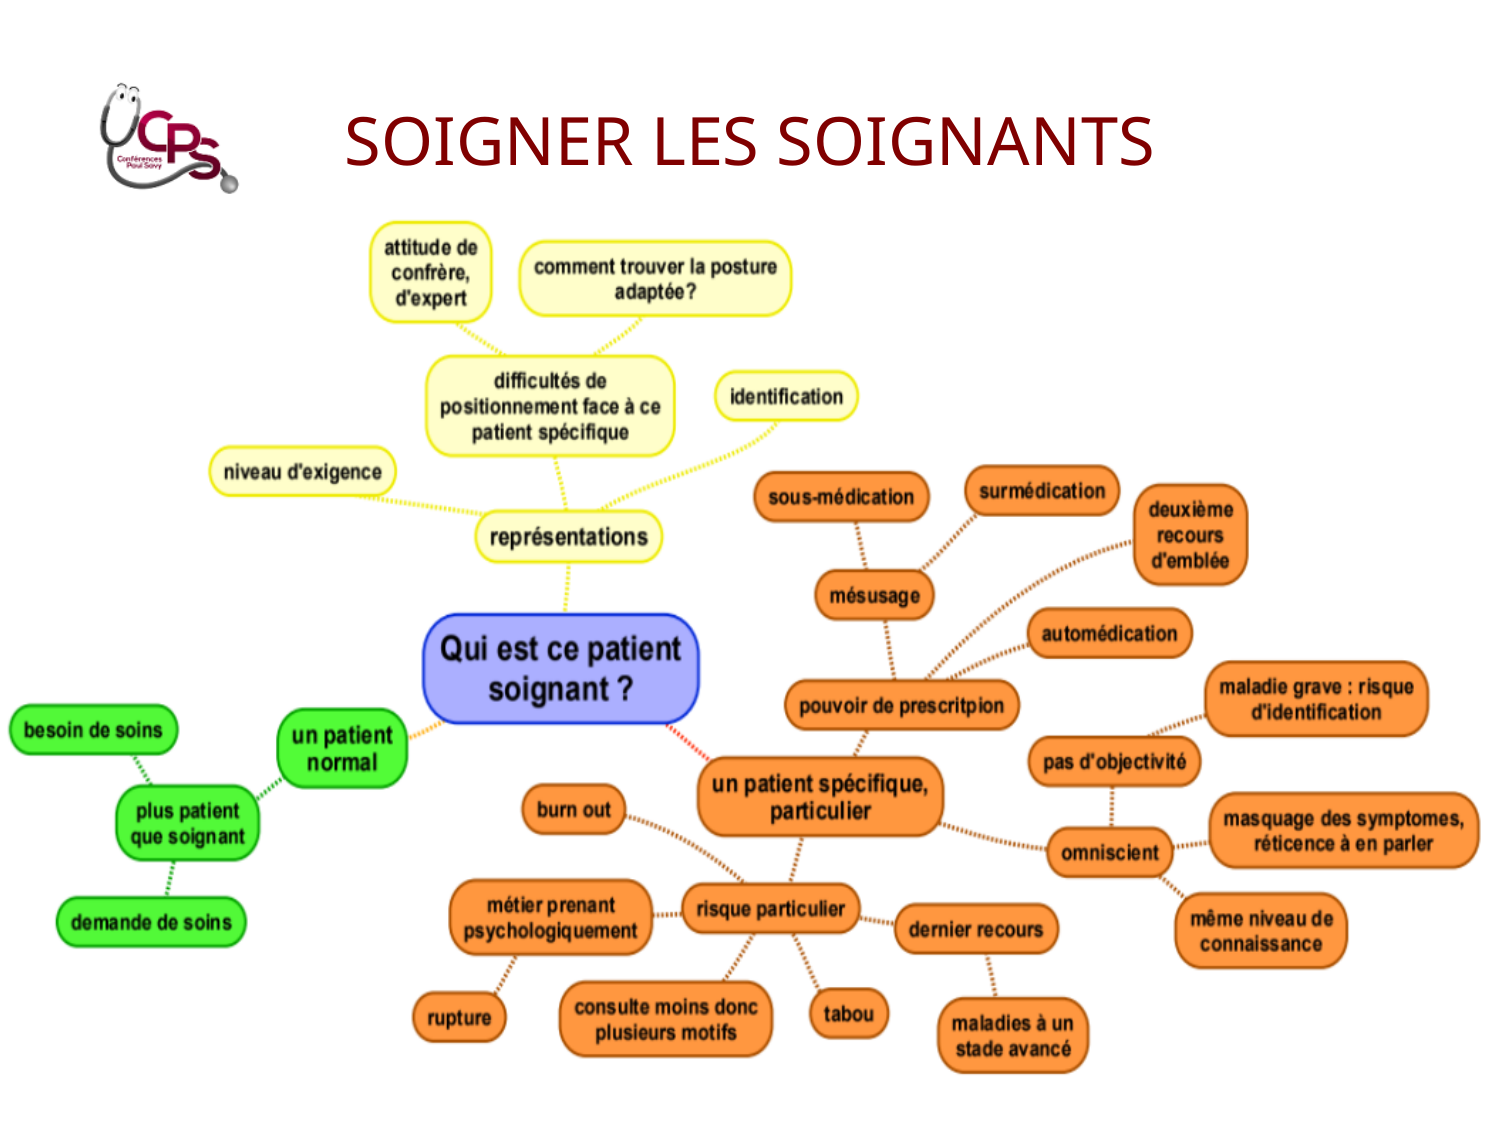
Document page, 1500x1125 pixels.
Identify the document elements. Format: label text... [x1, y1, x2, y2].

title SOIGNER LES SOIGNANTS [75, 45, 1426, 233]
picture [0, 44, 1481, 1099]
